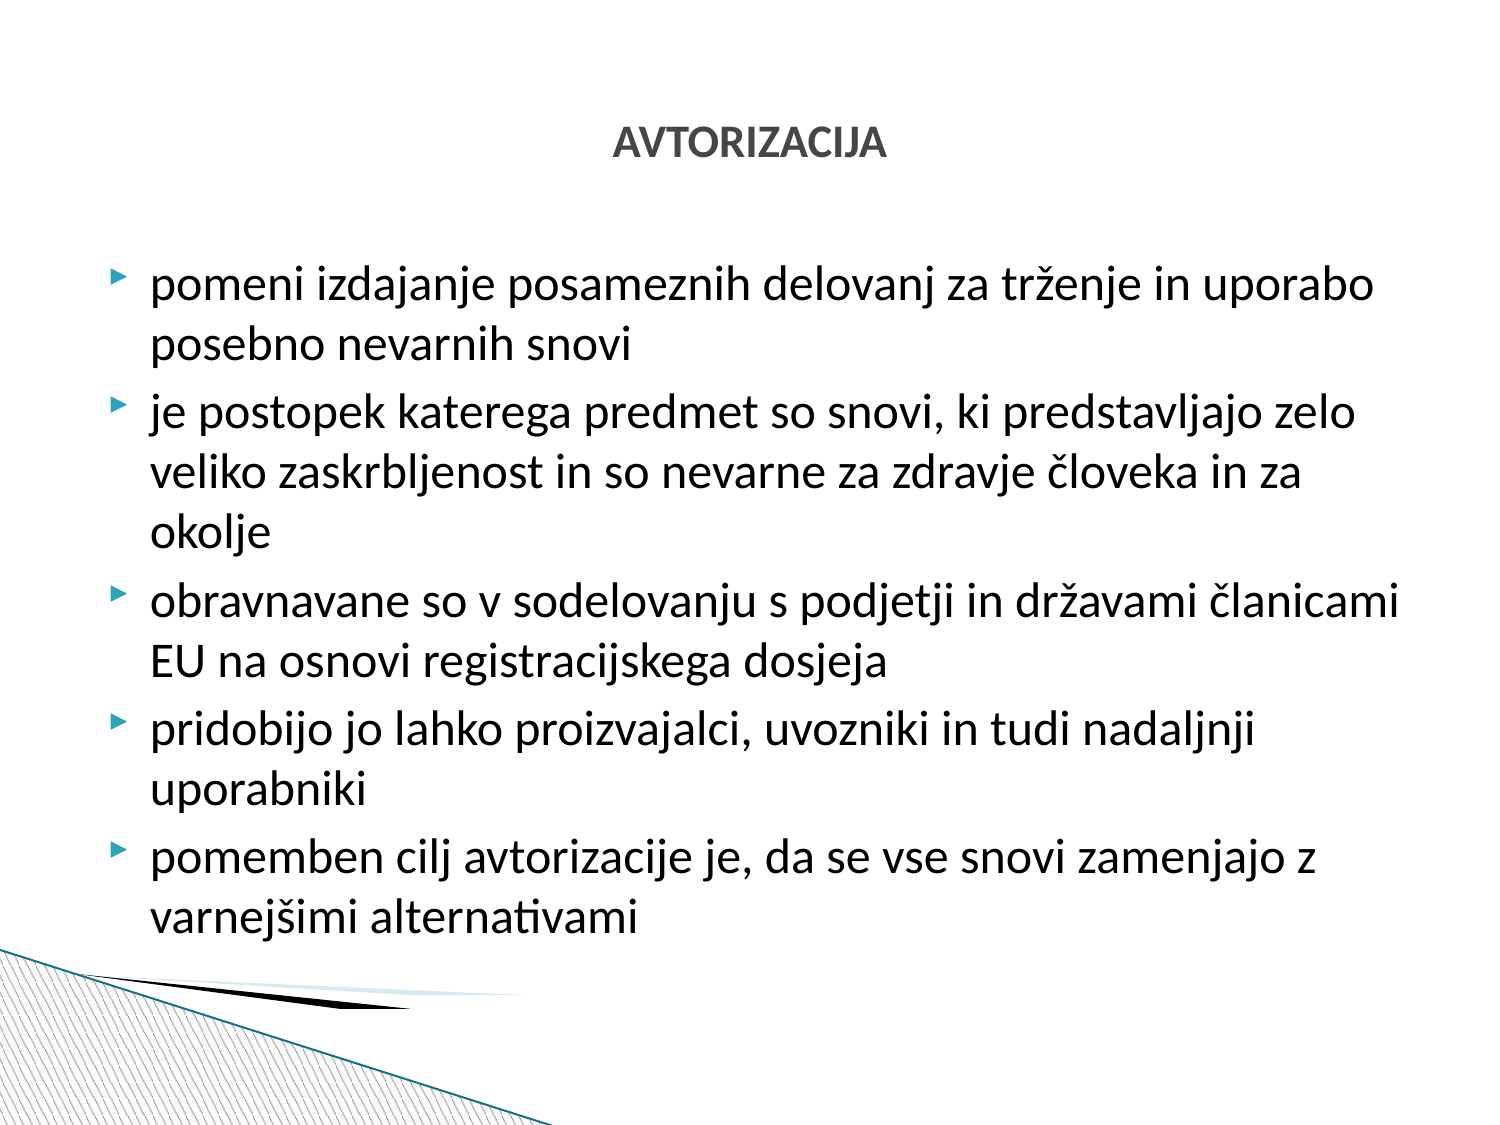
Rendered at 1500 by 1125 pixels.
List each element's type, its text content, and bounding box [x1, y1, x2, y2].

picture [0, 952, 543, 1125]
title AVTORIZACIJA [75, 45, 1425, 233]
list pomeni izdajanje posameznih delovanj za trženje in uporabo posebno nevarnih snovi je postopek katerega predmet so snovi, ki predstavljajo zelo veliko zaskrbljenost in so nevarne za zdravje človeka in za okolje obravnavane so v sodelovanju s podjetji in državami članicami EU na osnovi registracijskega dosjeja pridobijo jo lahko proizvajalci, uvozniki in tudi nadaljnji uporabniki pomemben cilj avtorizacije je, da se vse snovi zamenjajo z varnejšimi alternativami [75, 243, 1425, 986]
